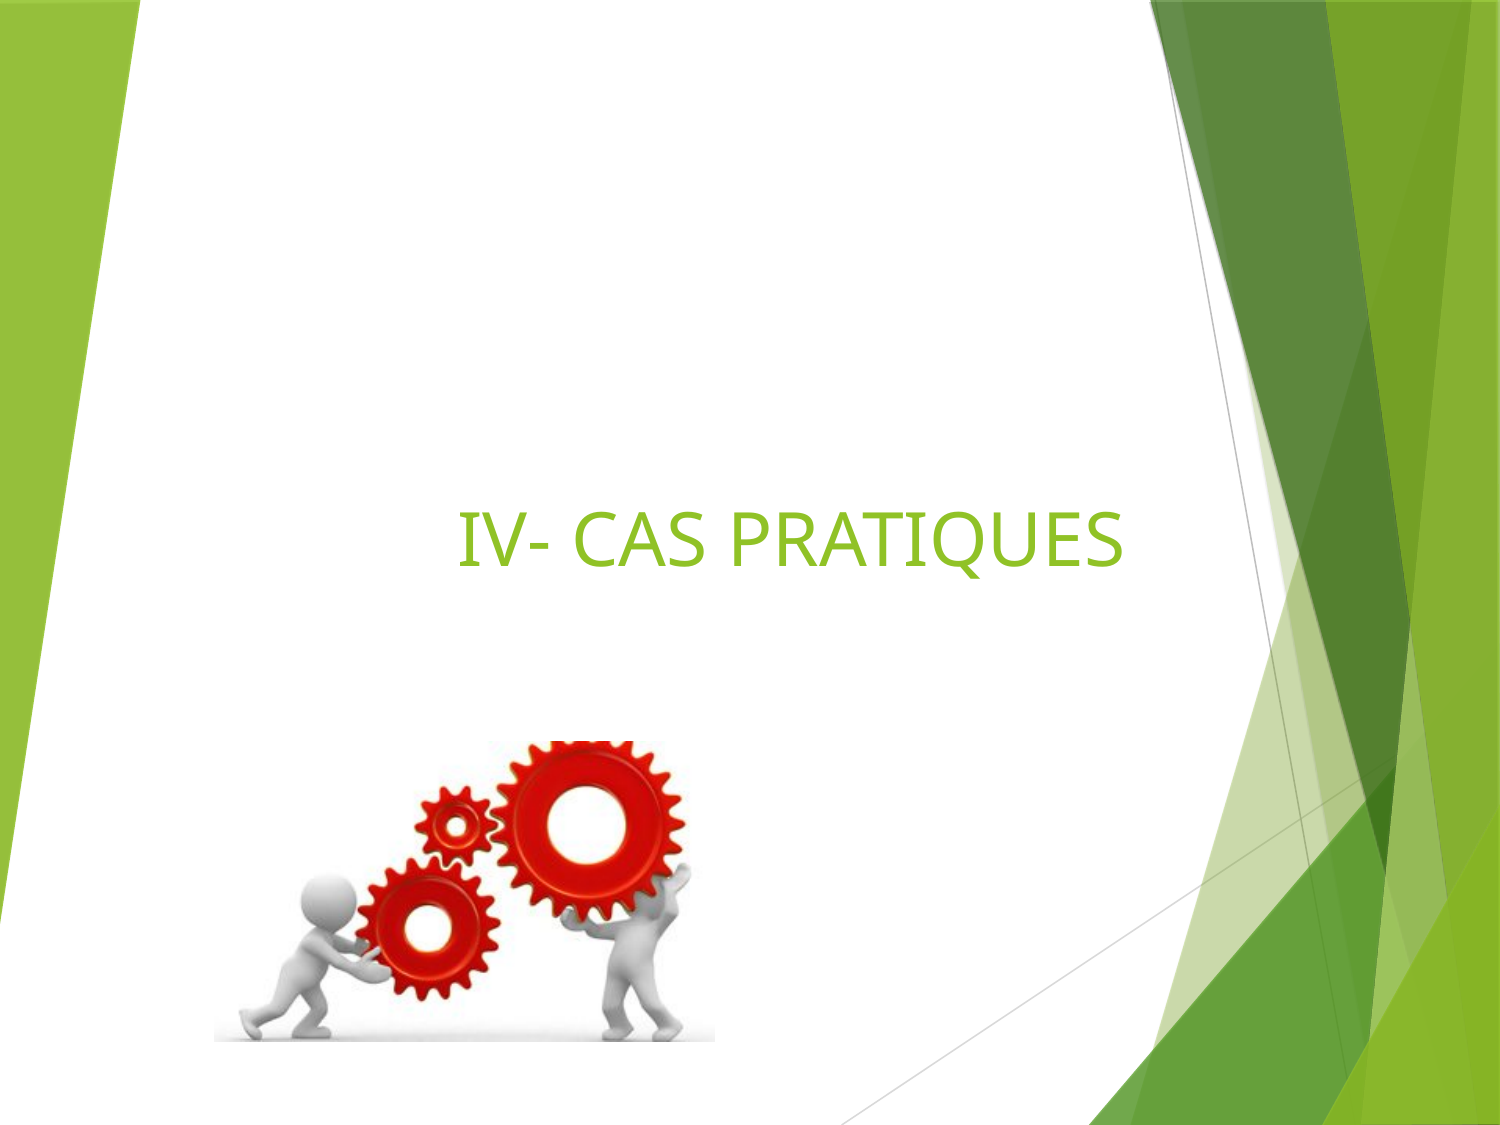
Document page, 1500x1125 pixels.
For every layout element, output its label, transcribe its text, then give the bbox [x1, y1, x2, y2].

title IV- CAS PRATIQUES [185, 318, 1142, 589]
picture [214, 741, 715, 1042]
